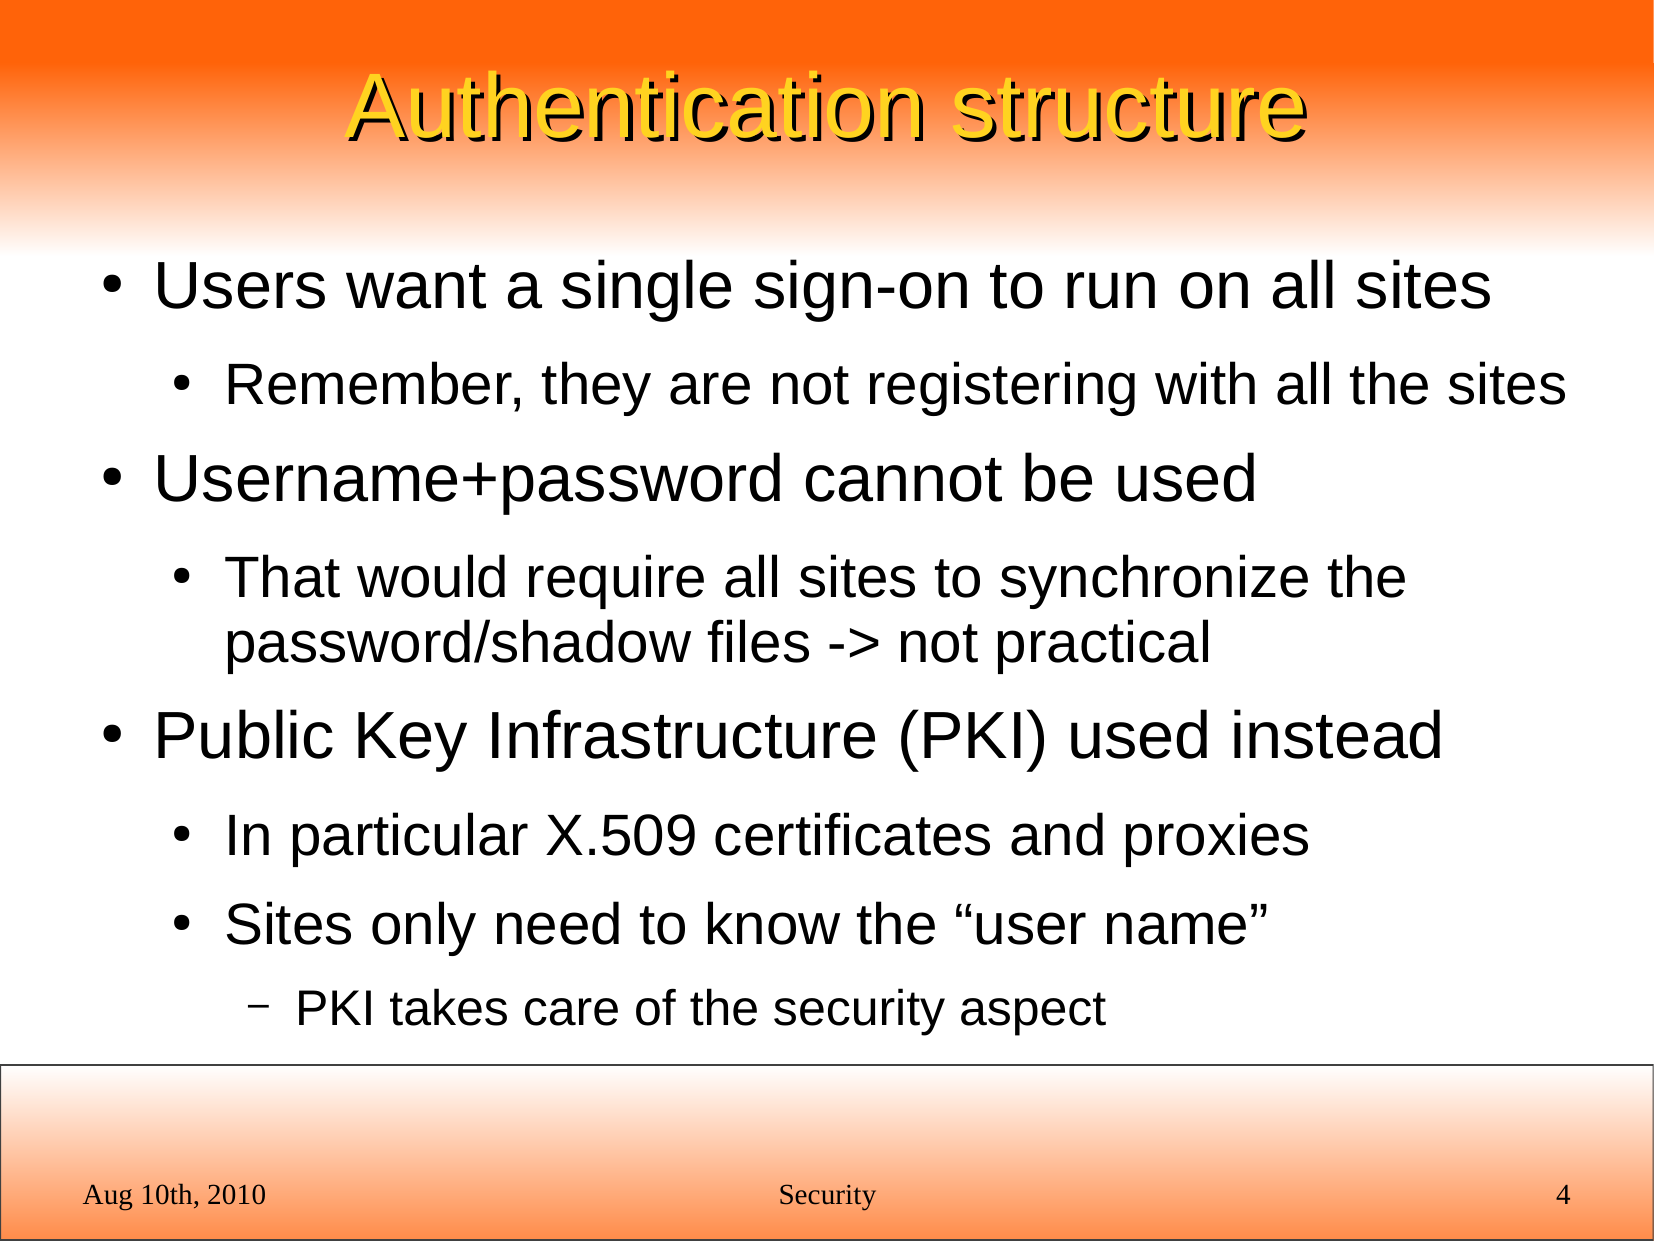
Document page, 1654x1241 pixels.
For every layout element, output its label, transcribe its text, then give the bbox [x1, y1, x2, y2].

title Authentication structure [82, 9, 1571, 202]
list Users want a single sign-on to run on all sites Remember, they are not registering with all the sites Username+password cannot be used That would require all sites to synchronize the password/shadow files -> not practical Public Key Infrastructure (PKI) used instead In particular X.509 certificates and proxies Sites only need to know the “user name” PKI takes care of the security aspect [82, 247, 1571, 1109]
